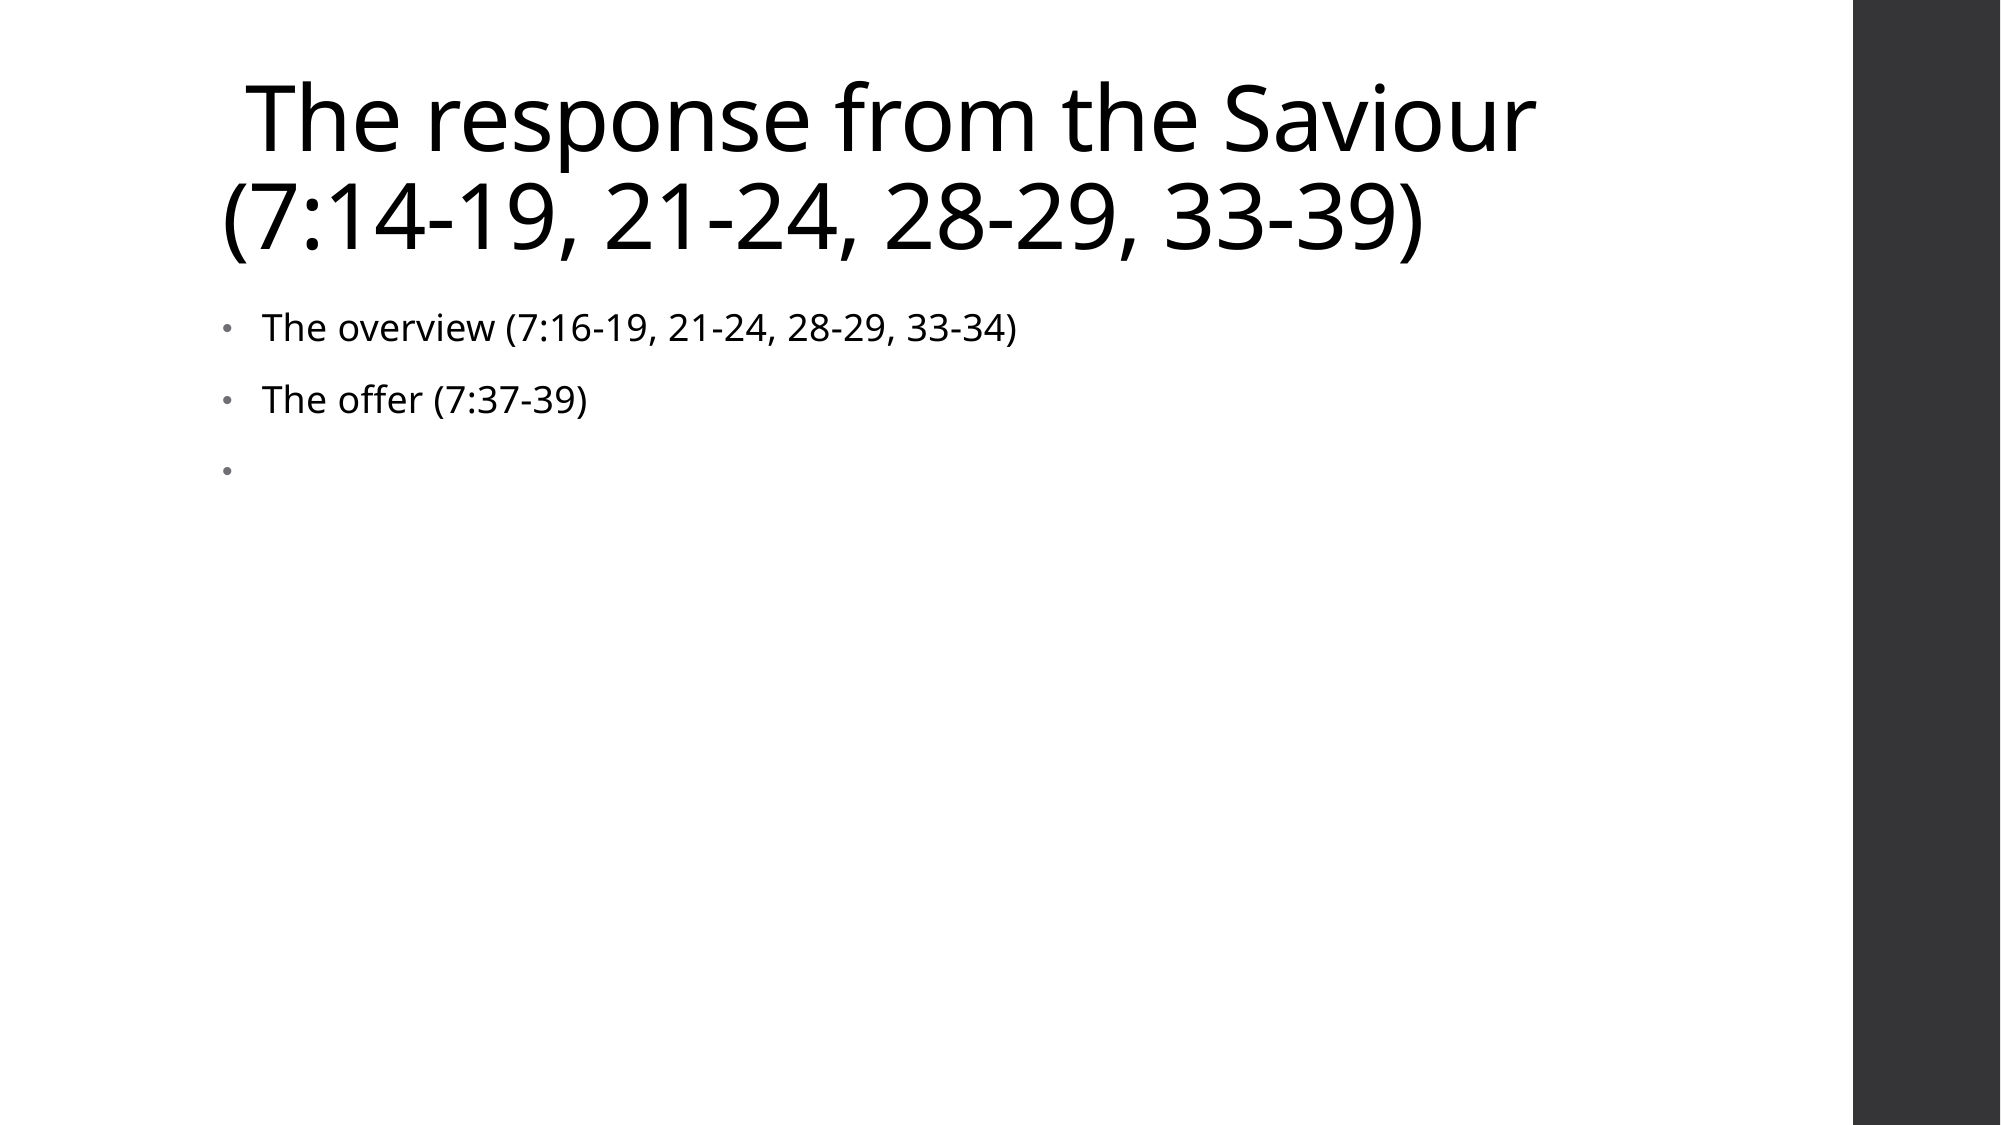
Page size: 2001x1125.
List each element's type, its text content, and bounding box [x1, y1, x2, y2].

title The response from the Saviour (7:14-19, 21-24, 28-29, 33-39) [206, 60, 1797, 278]
list The overview (7:16-19, 21-24, 28-29, 33-34) The offer (7:37-39) [206, 299, 1617, 1014]
